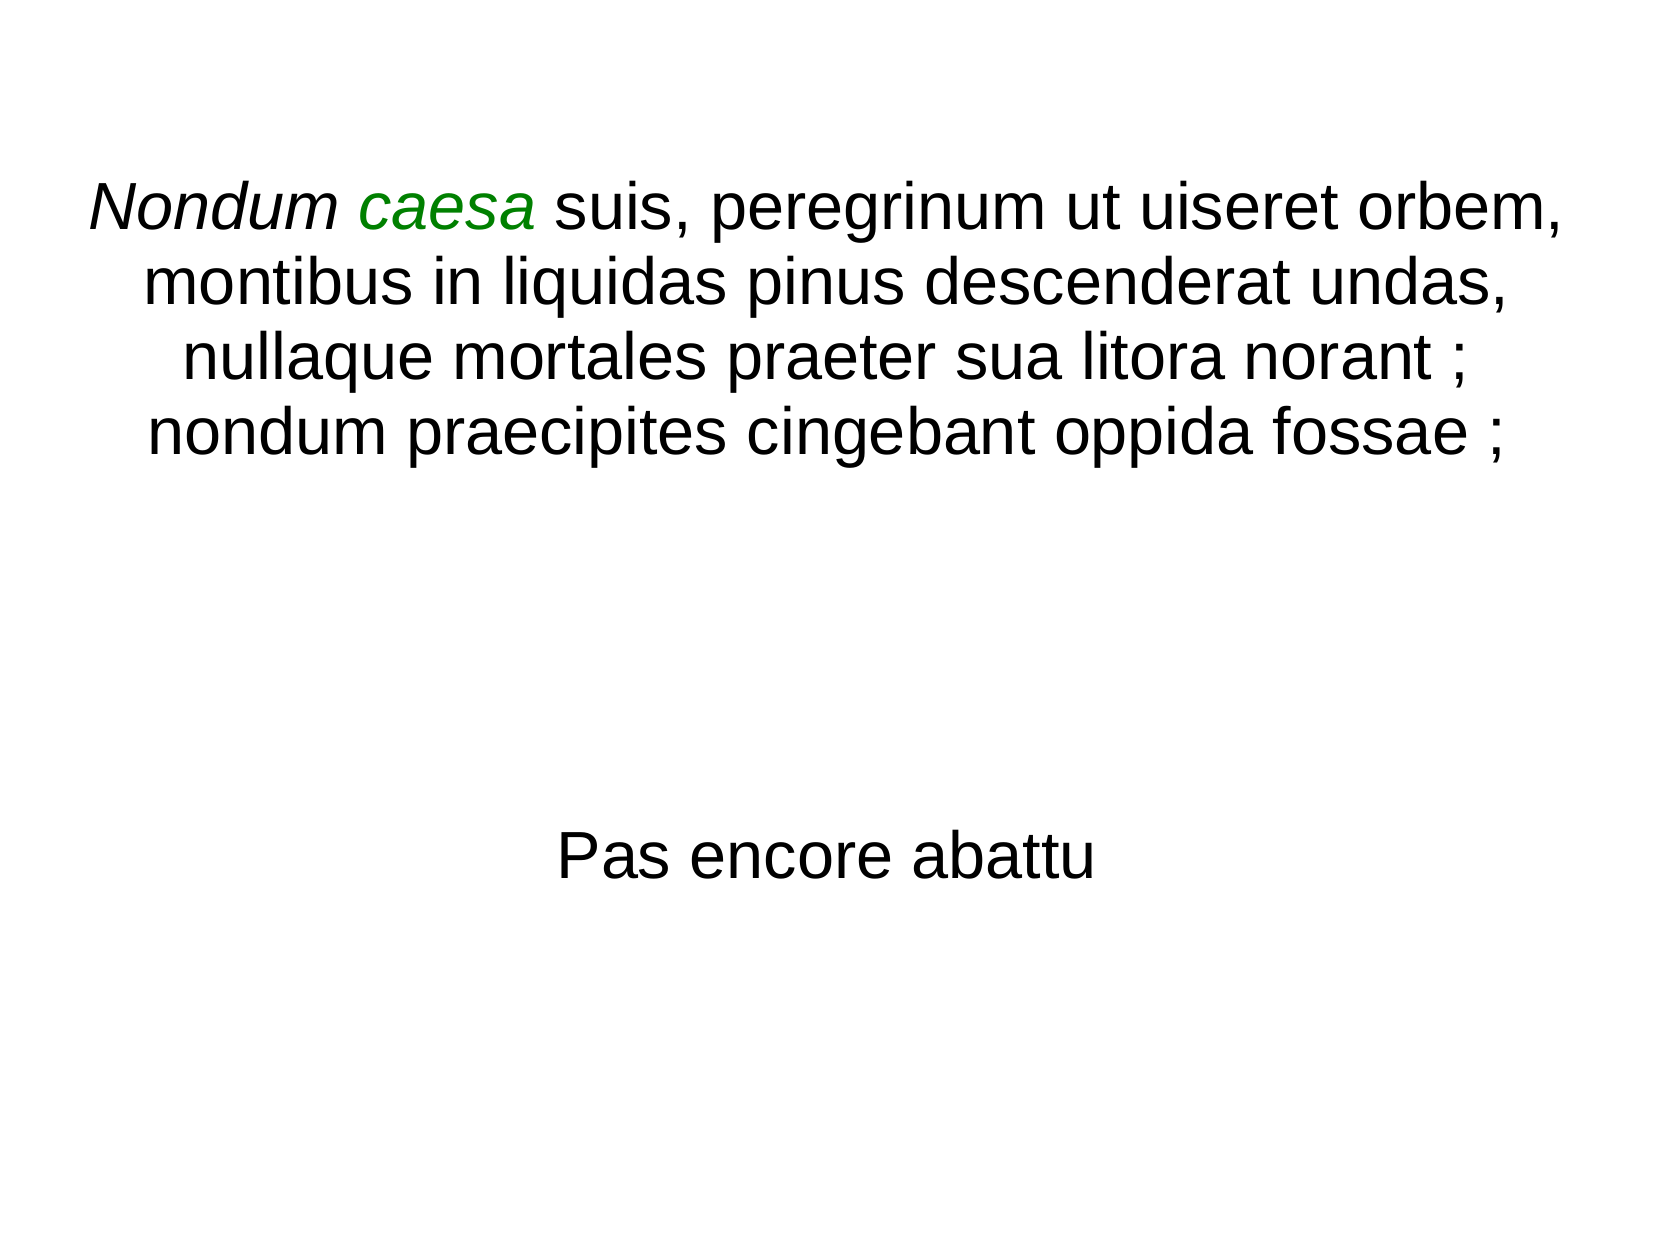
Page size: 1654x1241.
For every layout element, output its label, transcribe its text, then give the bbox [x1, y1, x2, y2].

title Nondum caesa suis, peregrinum ut uiseret orbem, montibus in liquidas pinus descenderat undas, nullaque mortales praeter sua litora norant ; nondum praecipites cingebant oppida fossae ; [47, 35, 1607, 603]
subtitle Pas encore abattu [82, 602, 1571, 1109]
